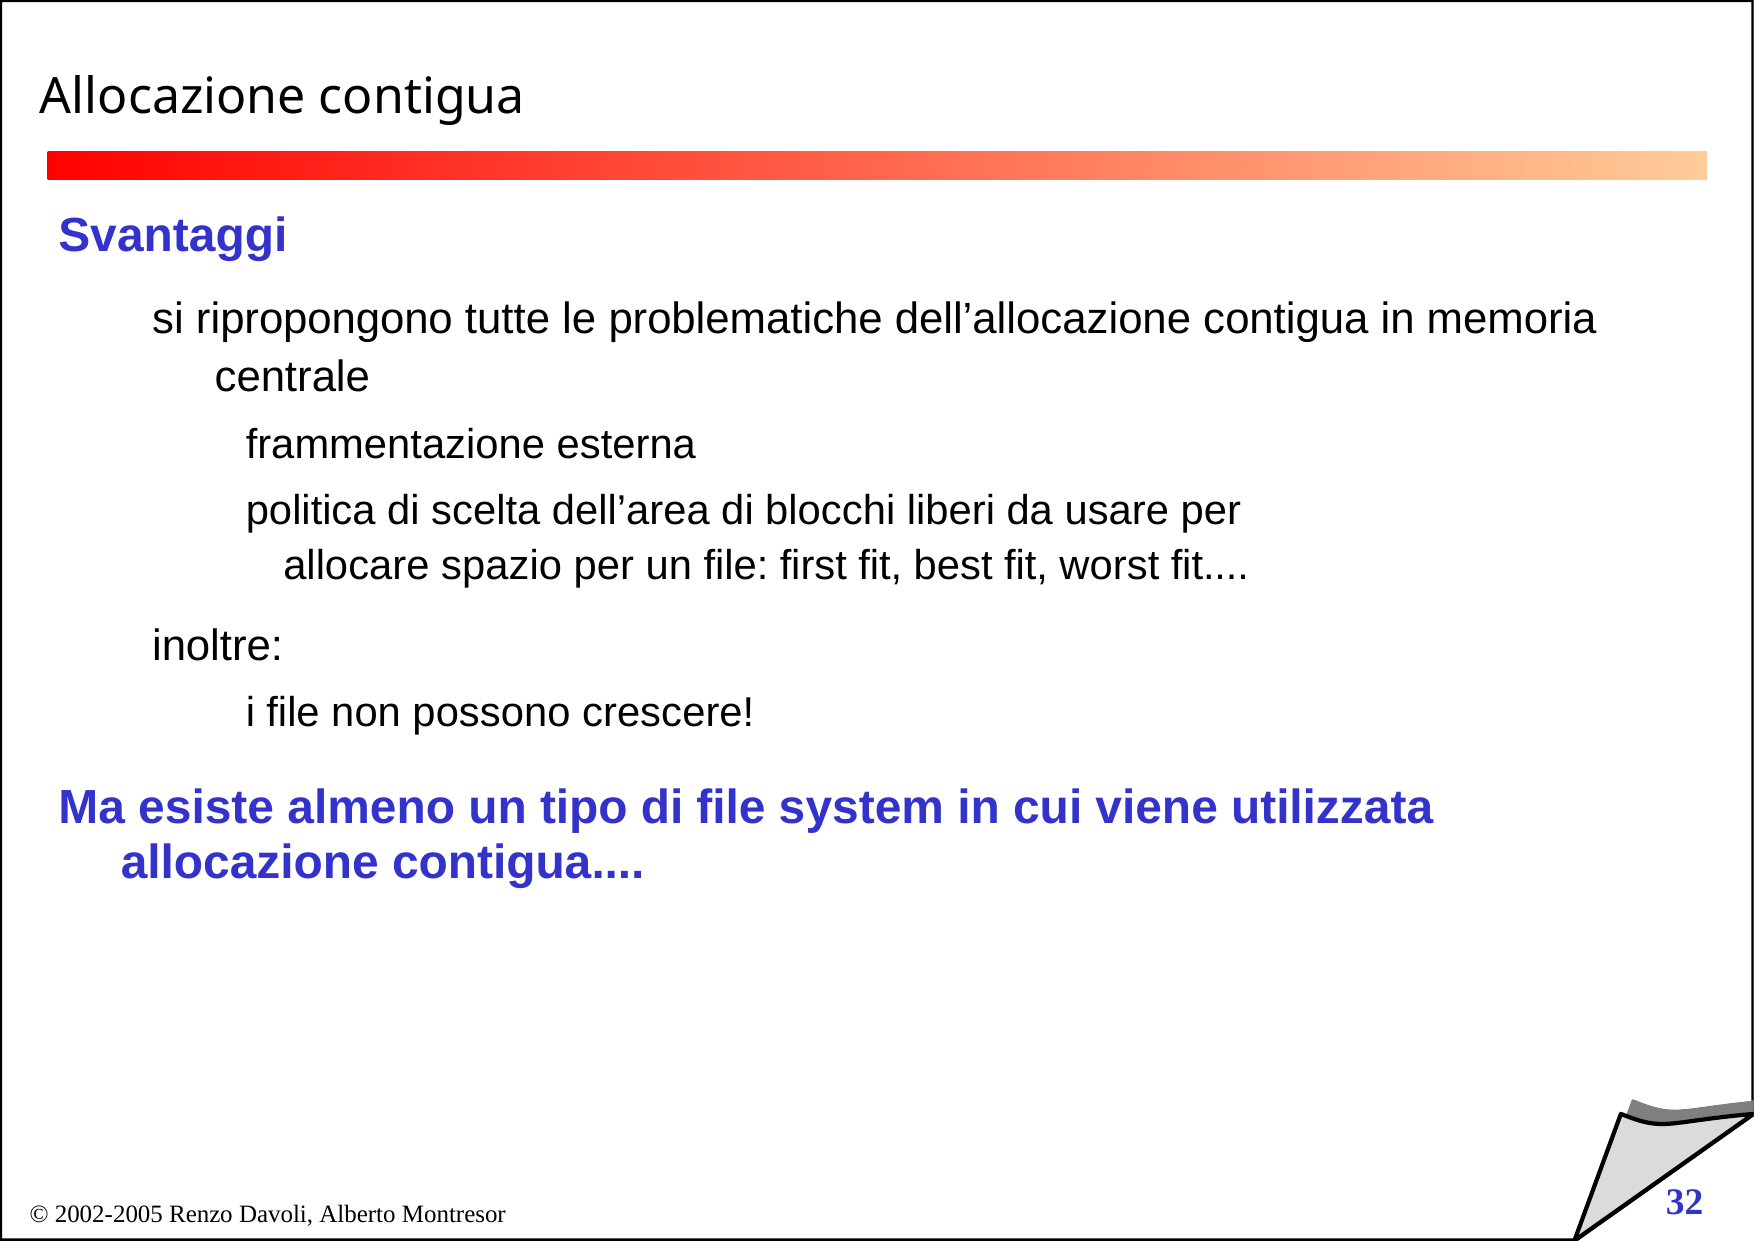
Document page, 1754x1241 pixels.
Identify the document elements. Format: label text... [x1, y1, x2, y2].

text_box Start [1469, 152, 1474, 179]
title Allocazione contigua [40, 49, 1713, 144]
list Svantaggi si ripropongono tutte le problematiche dell’allocazione contigua in memoria centrale frammentazione esterna politica di scelta dell’area di blocchi liberi da usare per allocare spazio per un file: first fit, best fit, worst fit.... inoltre: i file non possono crescere! Ma esiste almeno un tipo di file system in cui viene utilizzata allocazione contigua.... [58, 206, 1695, 900]
text_box 6-11 [1074, 152, 1078, 179]
